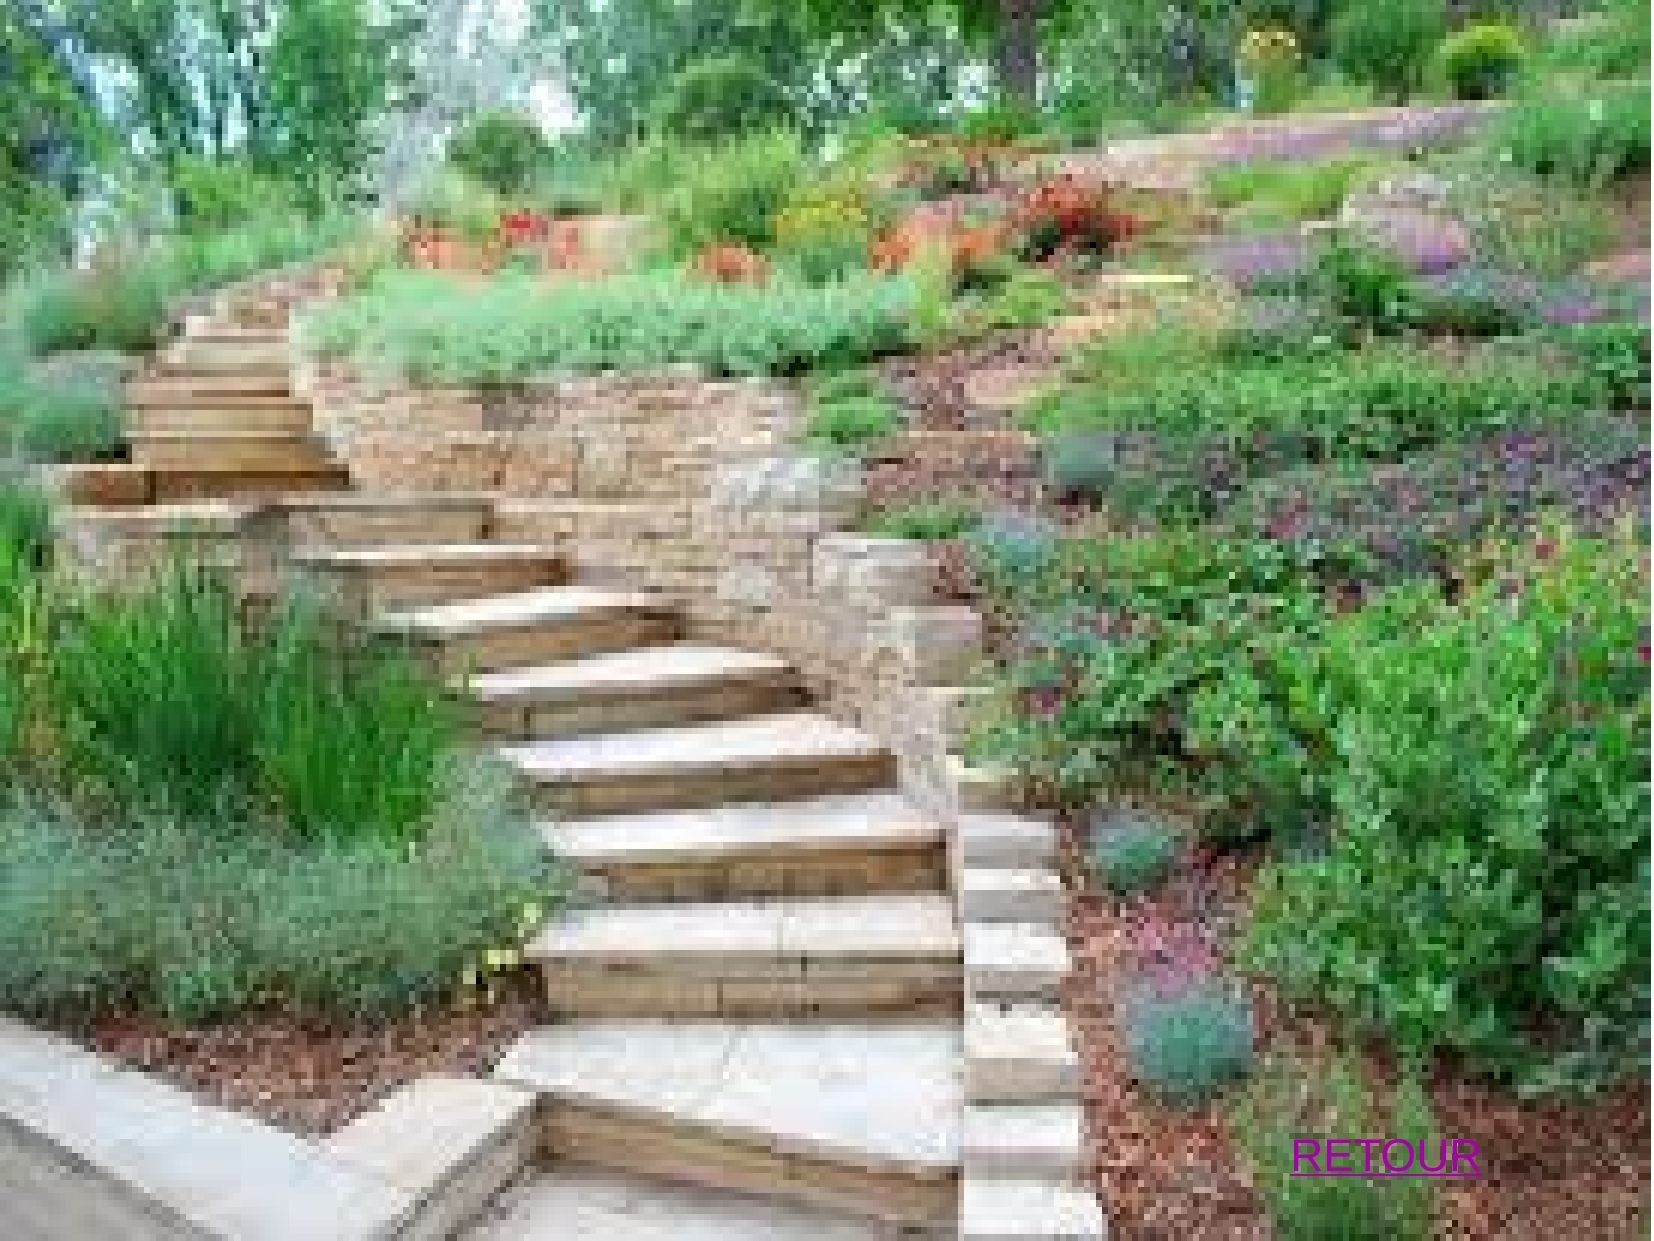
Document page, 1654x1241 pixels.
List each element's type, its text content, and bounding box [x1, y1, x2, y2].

text_box RETOUR [1275, 1122, 1571, 1188]
picture [0, 0, 1651, 1241]
